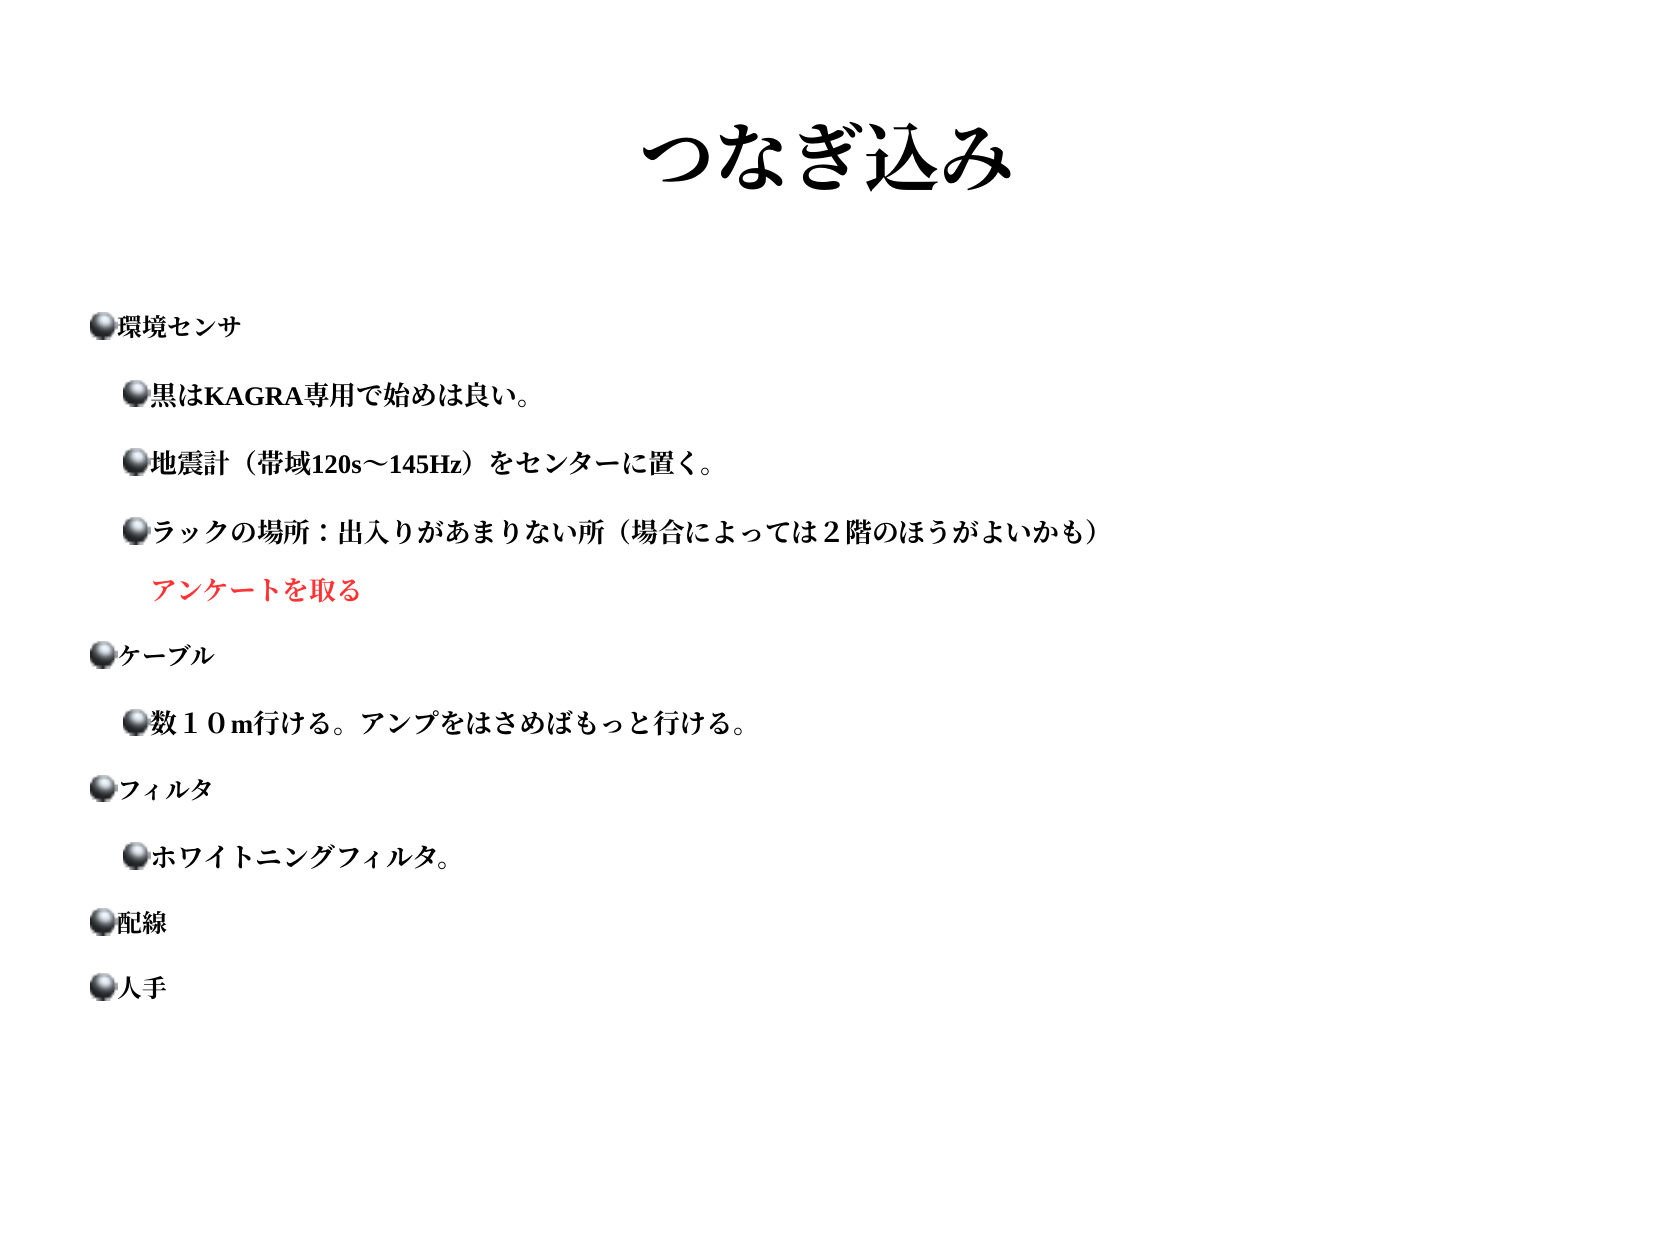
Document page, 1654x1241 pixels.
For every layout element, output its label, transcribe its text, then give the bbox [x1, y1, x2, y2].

title つなぎ込み [82, 49, 1571, 257]
list 環境センサ 黒はKAGRA専用で始めは良い。 地震計（帯域120s〜145Hz）をセンターに置く。 ラックの場所：出入りがあまりない所（場合によっては２階のほうがよいかも） アンケートを取る ケーブル 数１０m行ける。アンプをはさめばもっと行ける。 フィルタ ホワイトニングフィルタ。 配線 人手 [82, 290, 1571, 1010]
